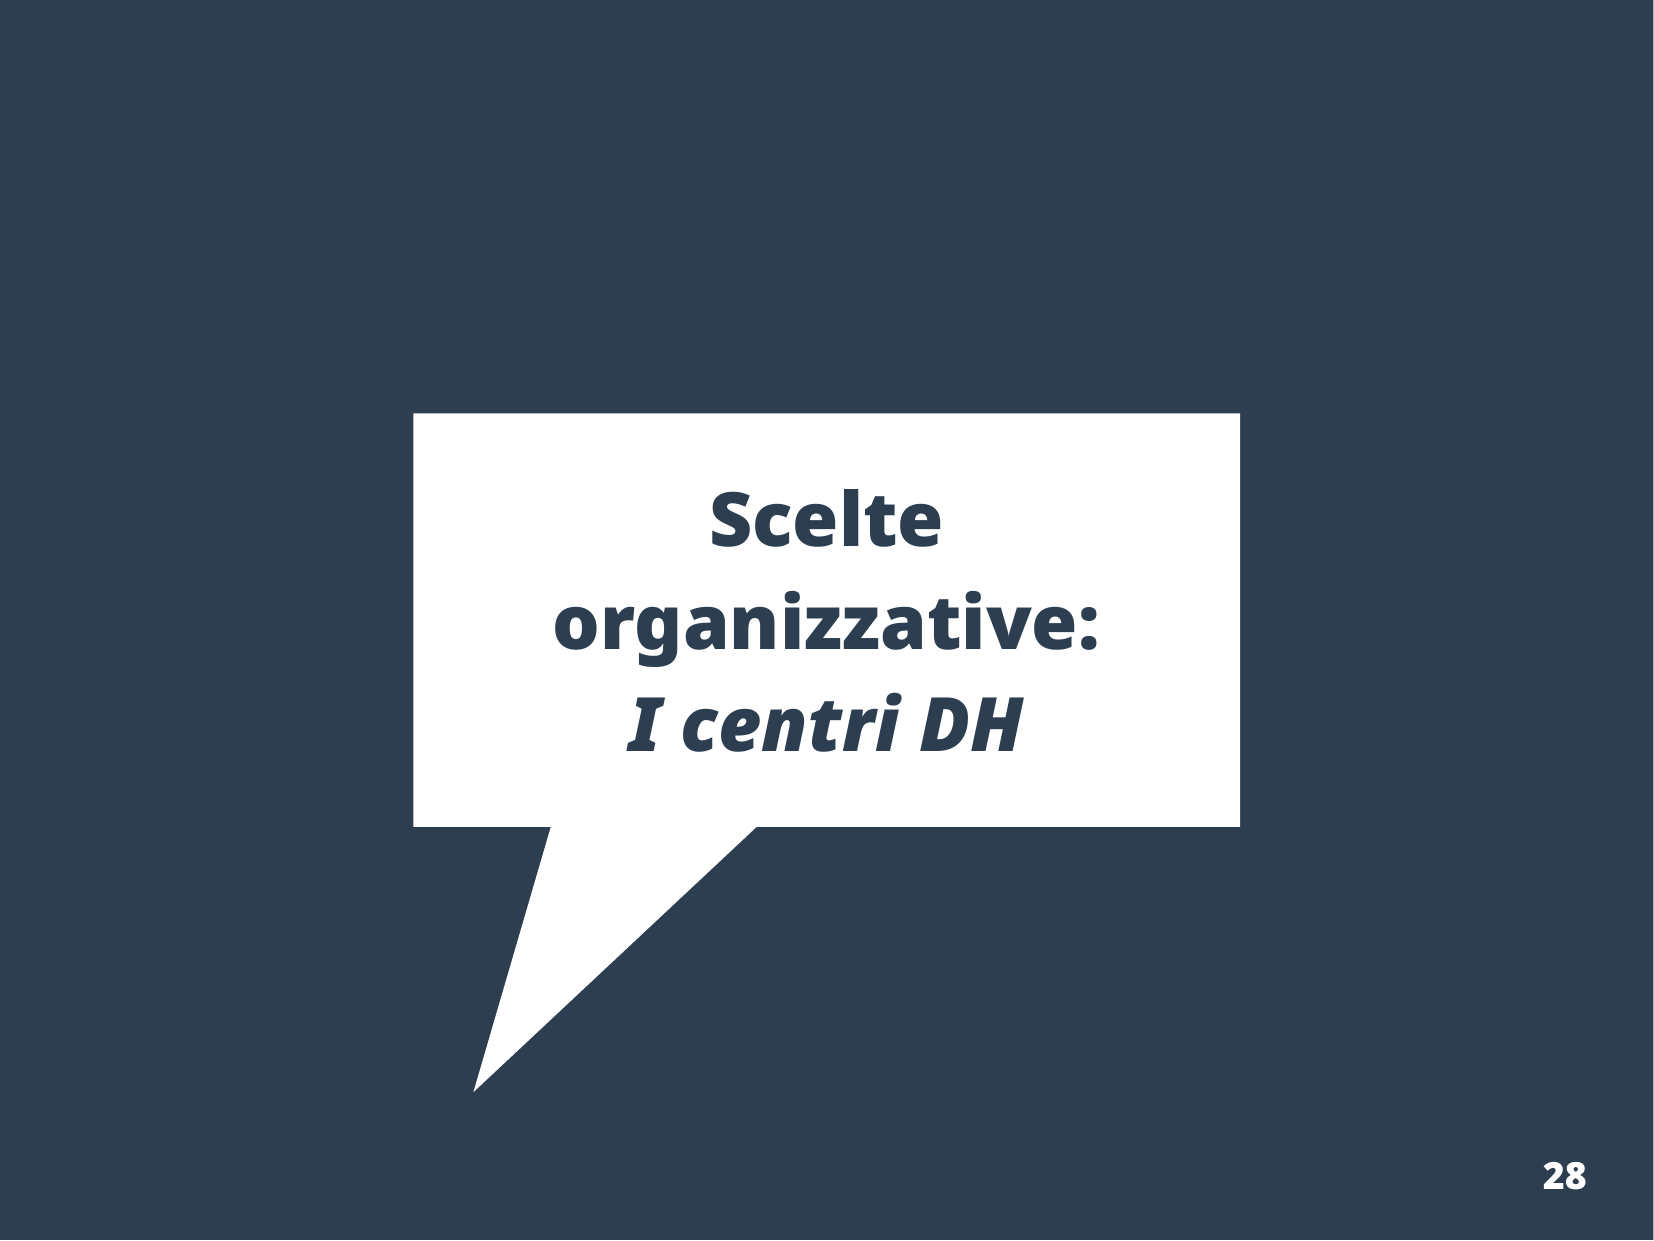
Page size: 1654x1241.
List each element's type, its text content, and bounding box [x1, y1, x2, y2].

title Scelte organizzative: I centri DH [442, 442, 1211, 798]
